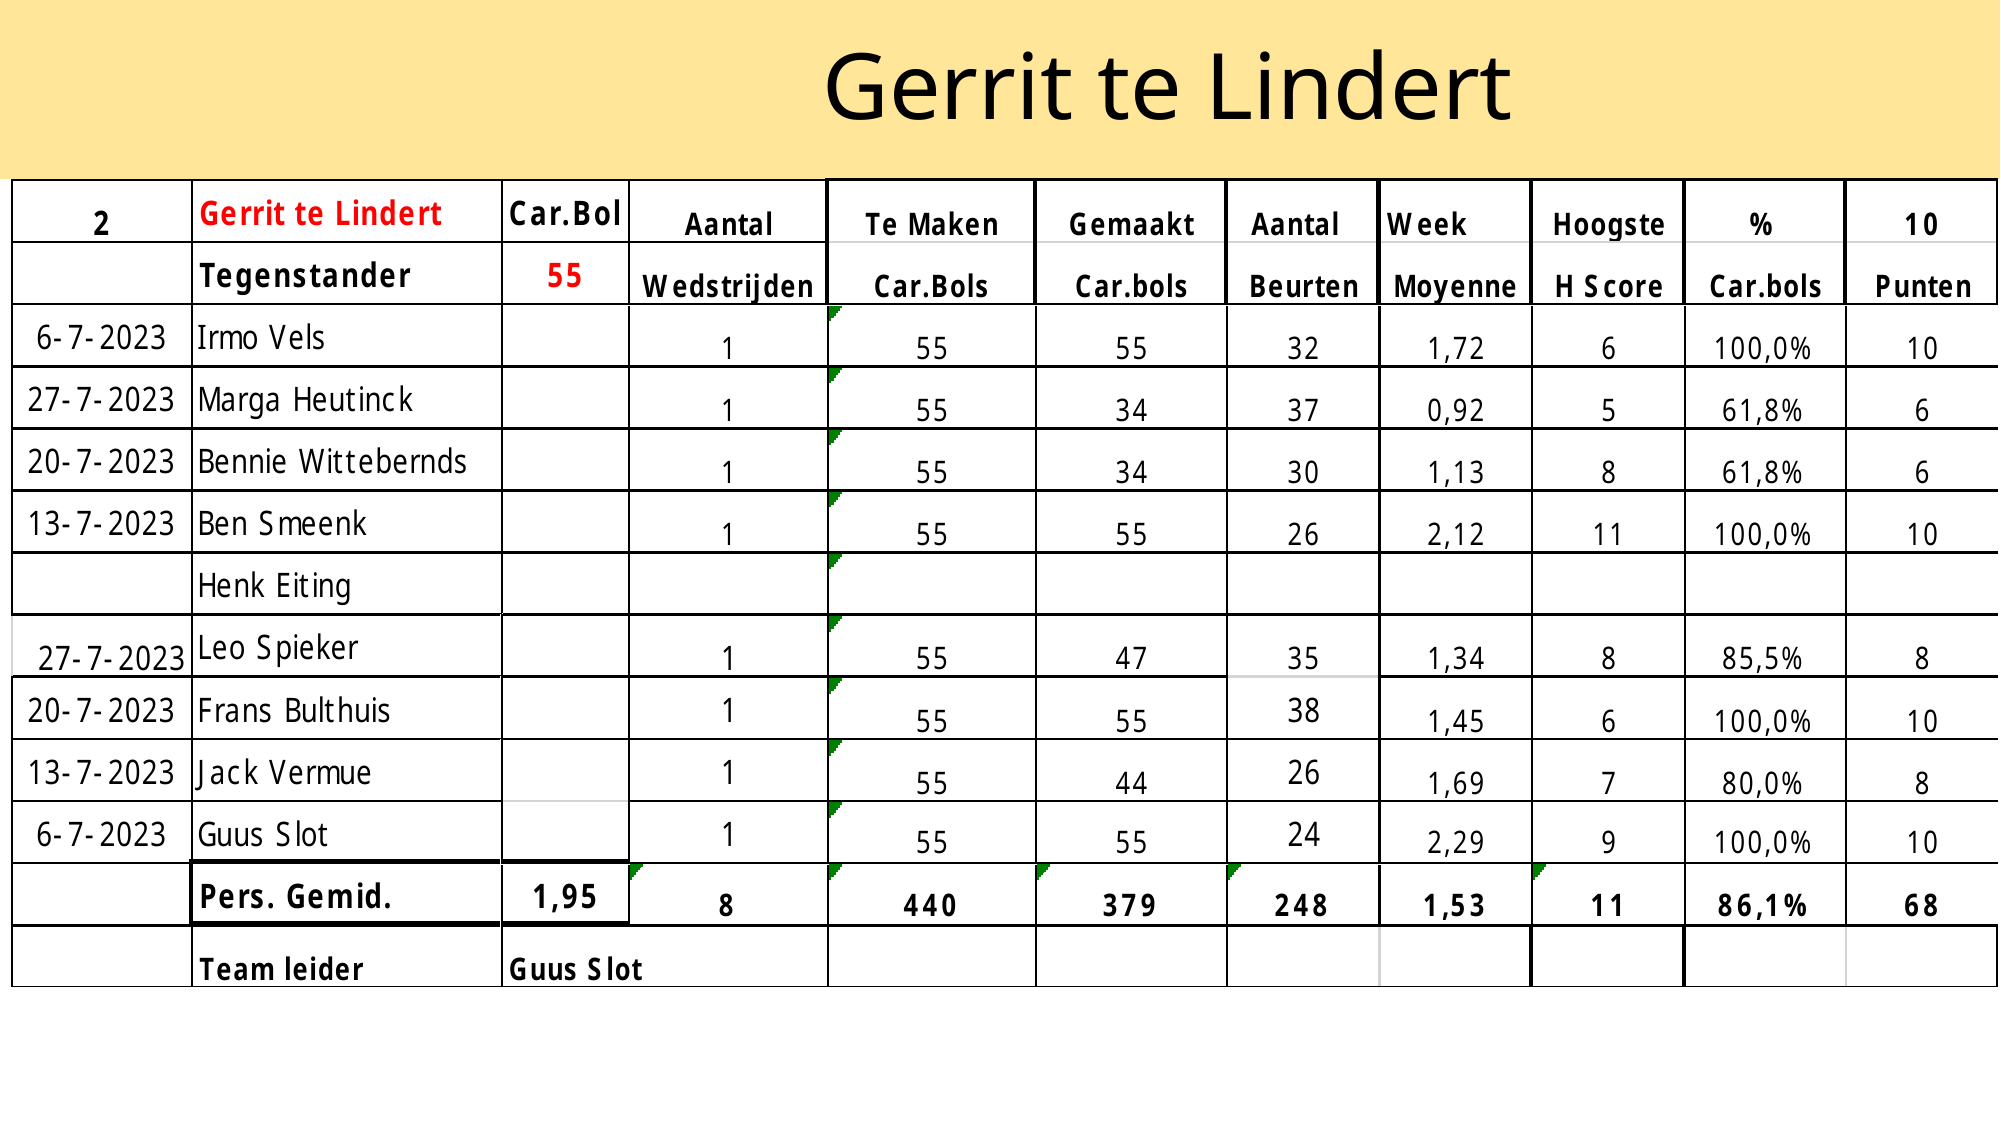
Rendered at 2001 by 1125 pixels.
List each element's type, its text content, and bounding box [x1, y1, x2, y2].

picture [10, 178, 2000, 989]
title Gerrit te Lindert [0, 0, 2000, 179]
